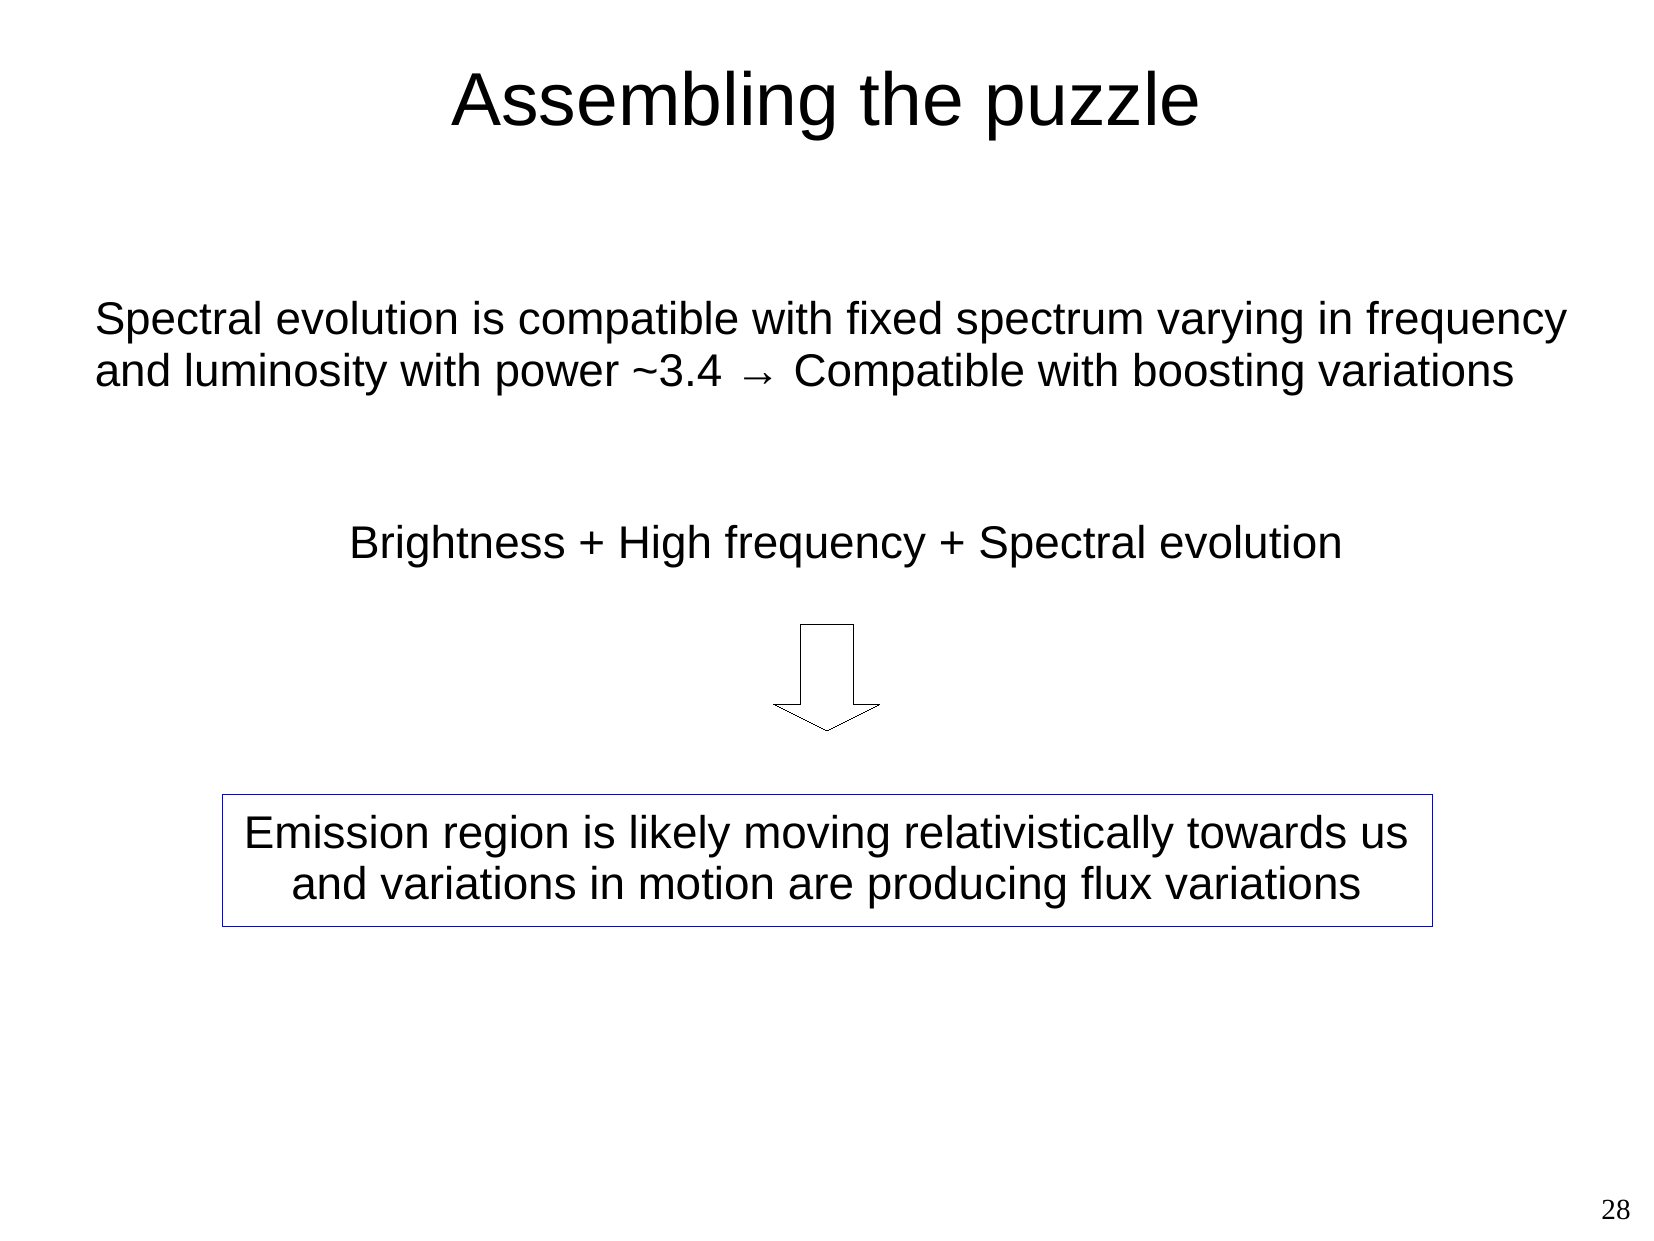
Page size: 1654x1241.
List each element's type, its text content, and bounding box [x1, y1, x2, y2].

list Emission region is likely moving relativistically towards us and variations in motion are producing flux variations [223, 807, 1431, 910]
text_box [773, 624, 880, 731]
list Spectral evolution is compatible with fixed spectrum varying in frequency and luminosity with power ~3.4 → Compatible with boosting variations [94, 293, 1583, 525]
text_box Brightness + High frequency + Spectral evolution [209, 509, 1483, 576]
title Assembling the puzzle [82, 49, 1571, 151]
